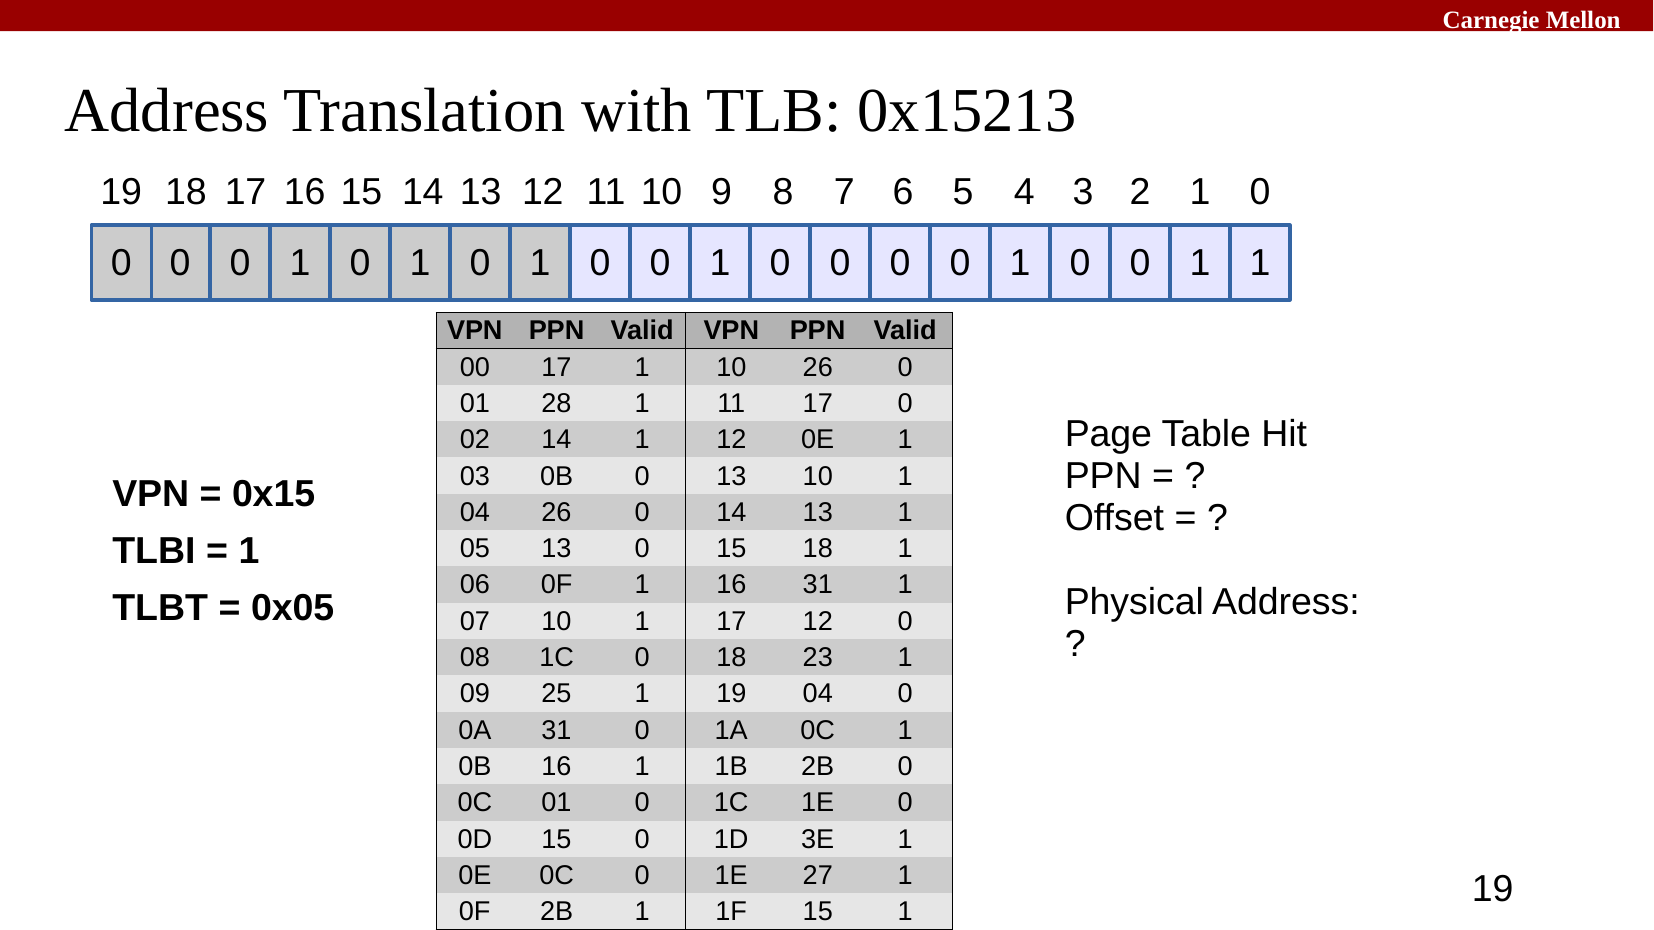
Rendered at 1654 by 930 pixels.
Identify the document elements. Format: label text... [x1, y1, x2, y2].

table_cell 1 [858, 457, 952, 494]
text_box 2 [1114, 163, 1166, 221]
table_cell 31 [514, 712, 599, 748]
text_box 0 [1111, 225, 1170, 301]
table_cell 13 [514, 530, 599, 566]
table_cell 16 [514, 748, 599, 784]
table_cell 1 [858, 566, 952, 603]
text_box 0 [210, 225, 271, 301]
table_cell 1 [858, 893, 952, 929]
table_cell 10 [514, 603, 599, 639]
table_cell 1F [686, 893, 778, 929]
text_box 9 [698, 163, 747, 221]
table_cell 02 [437, 421, 514, 457]
table_cell 1C [514, 639, 599, 675]
text_box 0 [751, 225, 810, 301]
table_cell 0 [599, 494, 685, 530]
table_cell 0 [599, 857, 685, 893]
table_header VPN [686, 313, 778, 348]
table_cell 1 [599, 748, 685, 784]
text_box 18 [157, 163, 222, 221]
table_cell 26 [778, 349, 858, 385]
table_cell 1 [599, 566, 685, 603]
table_cell 03 [437, 457, 514, 494]
table_cell 0 [858, 603, 952, 639]
table_cell 0C [514, 857, 599, 893]
text_box 1 [690, 225, 751, 301]
table_cell 2B [514, 893, 599, 929]
table_cell 09 [437, 675, 514, 712]
table_header Valid [858, 313, 952, 348]
table_cell 1 [858, 639, 952, 675]
table_cell 13 [686, 457, 778, 494]
table_cell 0 [858, 784, 952, 821]
table_cell 12 [778, 603, 858, 639]
table_cell 18 [686, 639, 778, 675]
text_box 8 [757, 163, 809, 221]
text_box 15 [341, 163, 398, 221]
table_cell 2B [778, 748, 858, 784]
table_cell 1 [599, 603, 685, 639]
text_box 1 [1170, 225, 1231, 301]
table_cell 10 [778, 457, 858, 494]
title Address Translation with TLB: 0x15213 [64, 58, 1576, 163]
text_box 0 [810, 225, 871, 301]
table_cell 1 [599, 385, 685, 421]
table_cell 10 [686, 349, 778, 385]
table_cell 25 [514, 675, 599, 712]
text_box 13 [459, 163, 517, 221]
text_box 17 [222, 163, 282, 221]
table_cell 05 [437, 530, 514, 566]
text_box Page Table Hit PPN = ? Offset = ? Physical Address: ? [1050, 405, 1375, 672]
text_box 1 [1174, 163, 1226, 221]
table_cell 0 [858, 385, 952, 421]
table_cell 1 [858, 421, 952, 457]
text_box 10 [640, 163, 698, 221]
table_cell 17 [686, 603, 778, 639]
text_box 0 [91, 225, 152, 301]
text_box 16 [282, 163, 341, 221]
text_box 1 [271, 225, 330, 301]
table_cell 0 [858, 349, 952, 385]
table_cell 1 [858, 494, 952, 530]
table_cell 27 [778, 857, 858, 893]
table_cell 1 [599, 421, 685, 457]
table_cell 0B [437, 748, 514, 784]
text_box 5 [937, 163, 989, 221]
table_cell 06 [437, 566, 514, 603]
table_cell 0 [858, 675, 952, 712]
table_cell 01 [514, 784, 599, 821]
text_box 0 [1050, 225, 1111, 301]
text_box 0 [152, 225, 210, 301]
table_cell 0 [599, 821, 685, 857]
table_cell 08 [437, 639, 514, 675]
table_cell 19 [686, 675, 778, 712]
text_box 0 [450, 225, 511, 301]
table_cell 1C [686, 784, 778, 821]
table_cell 1 [858, 821, 952, 857]
text_box 6 [877, 163, 929, 221]
table_cell 1E [778, 784, 858, 821]
table_cell 12 [686, 421, 778, 457]
table_cell 15 [514, 821, 599, 857]
table_cell 16 [686, 566, 778, 603]
table_cell 1 [599, 893, 685, 929]
table_cell 15 [778, 893, 858, 929]
table_cell 0F [437, 893, 514, 929]
table_cell 3E [778, 821, 858, 857]
text_box 7 [819, 163, 870, 221]
table_cell 0 [599, 712, 685, 748]
table_cell 13 [778, 494, 858, 530]
text_box 19 [85, 163, 157, 221]
table_cell 01 [437, 385, 514, 421]
text_box 14 [398, 163, 459, 221]
table_cell 18 [778, 530, 858, 566]
text_box 1 [391, 225, 450, 301]
text_box VPN = 0x15 [97, 465, 331, 522]
table_cell 07 [437, 603, 514, 639]
text_box 4 [999, 163, 1050, 221]
text_box 1 [511, 225, 570, 301]
table_cell 15 [686, 530, 778, 566]
table_cell 1D [686, 821, 778, 857]
table_cell 0E [437, 857, 514, 893]
text_box 3 [1057, 163, 1109, 221]
table_cell 0B [514, 457, 599, 494]
text_box 0 [930, 225, 991, 301]
table_cell 31 [778, 566, 858, 603]
table_cell 26 [514, 494, 599, 530]
table_cell 0F [514, 566, 599, 603]
text_box 0 [1234, 163, 1286, 221]
table_cell 04 [437, 494, 514, 530]
table_cell 0 [599, 639, 685, 675]
table_cell 1A [686, 712, 778, 748]
text_box TLBI = 1 [97, 521, 275, 578]
table_cell 1 [599, 675, 685, 712]
table_cell 17 [514, 349, 599, 385]
table_header PPN [778, 313, 858, 348]
table_cell 0A [437, 712, 514, 748]
table_cell 0 [599, 530, 685, 566]
table_cell 0E [778, 421, 858, 457]
table_cell 28 [514, 385, 599, 421]
table_cell 1 [858, 530, 952, 566]
table_cell 0C [778, 712, 858, 748]
table_header VPN [437, 313, 514, 348]
table_cell 1 [858, 857, 952, 893]
table_cell 1 [599, 349, 685, 385]
table_cell 14 [686, 494, 778, 530]
text_box 12 [517, 163, 579, 221]
table_cell 04 [778, 675, 858, 712]
table_cell 23 [778, 639, 858, 675]
table_cell 1B [686, 748, 778, 784]
table_cell 14 [514, 421, 599, 457]
text_box 11 [579, 163, 640, 221]
text_box 0 [570, 225, 631, 301]
text_box 1 [991, 225, 1050, 301]
table_cell 0D [437, 821, 514, 857]
table_header Valid [599, 313, 685, 348]
table_cell 00 [437, 349, 514, 385]
text_box 0 [871, 225, 930, 301]
table_cell 0 [599, 784, 685, 821]
table_cell 11 [686, 385, 778, 421]
table_cell 1 [858, 712, 952, 748]
table_cell 0 [858, 748, 952, 784]
table_cell 0C [437, 784, 514, 821]
table_cell 0 [599, 457, 685, 494]
text_box TLBT = 0x05 [97, 578, 350, 636]
table_cell 1E [686, 857, 778, 893]
table_header PPN [514, 313, 599, 348]
text_box 0 [631, 225, 690, 301]
text_box 0 [330, 225, 391, 301]
text_box 1 [1231, 225, 1291, 301]
table_cell 17 [778, 385, 858, 421]
